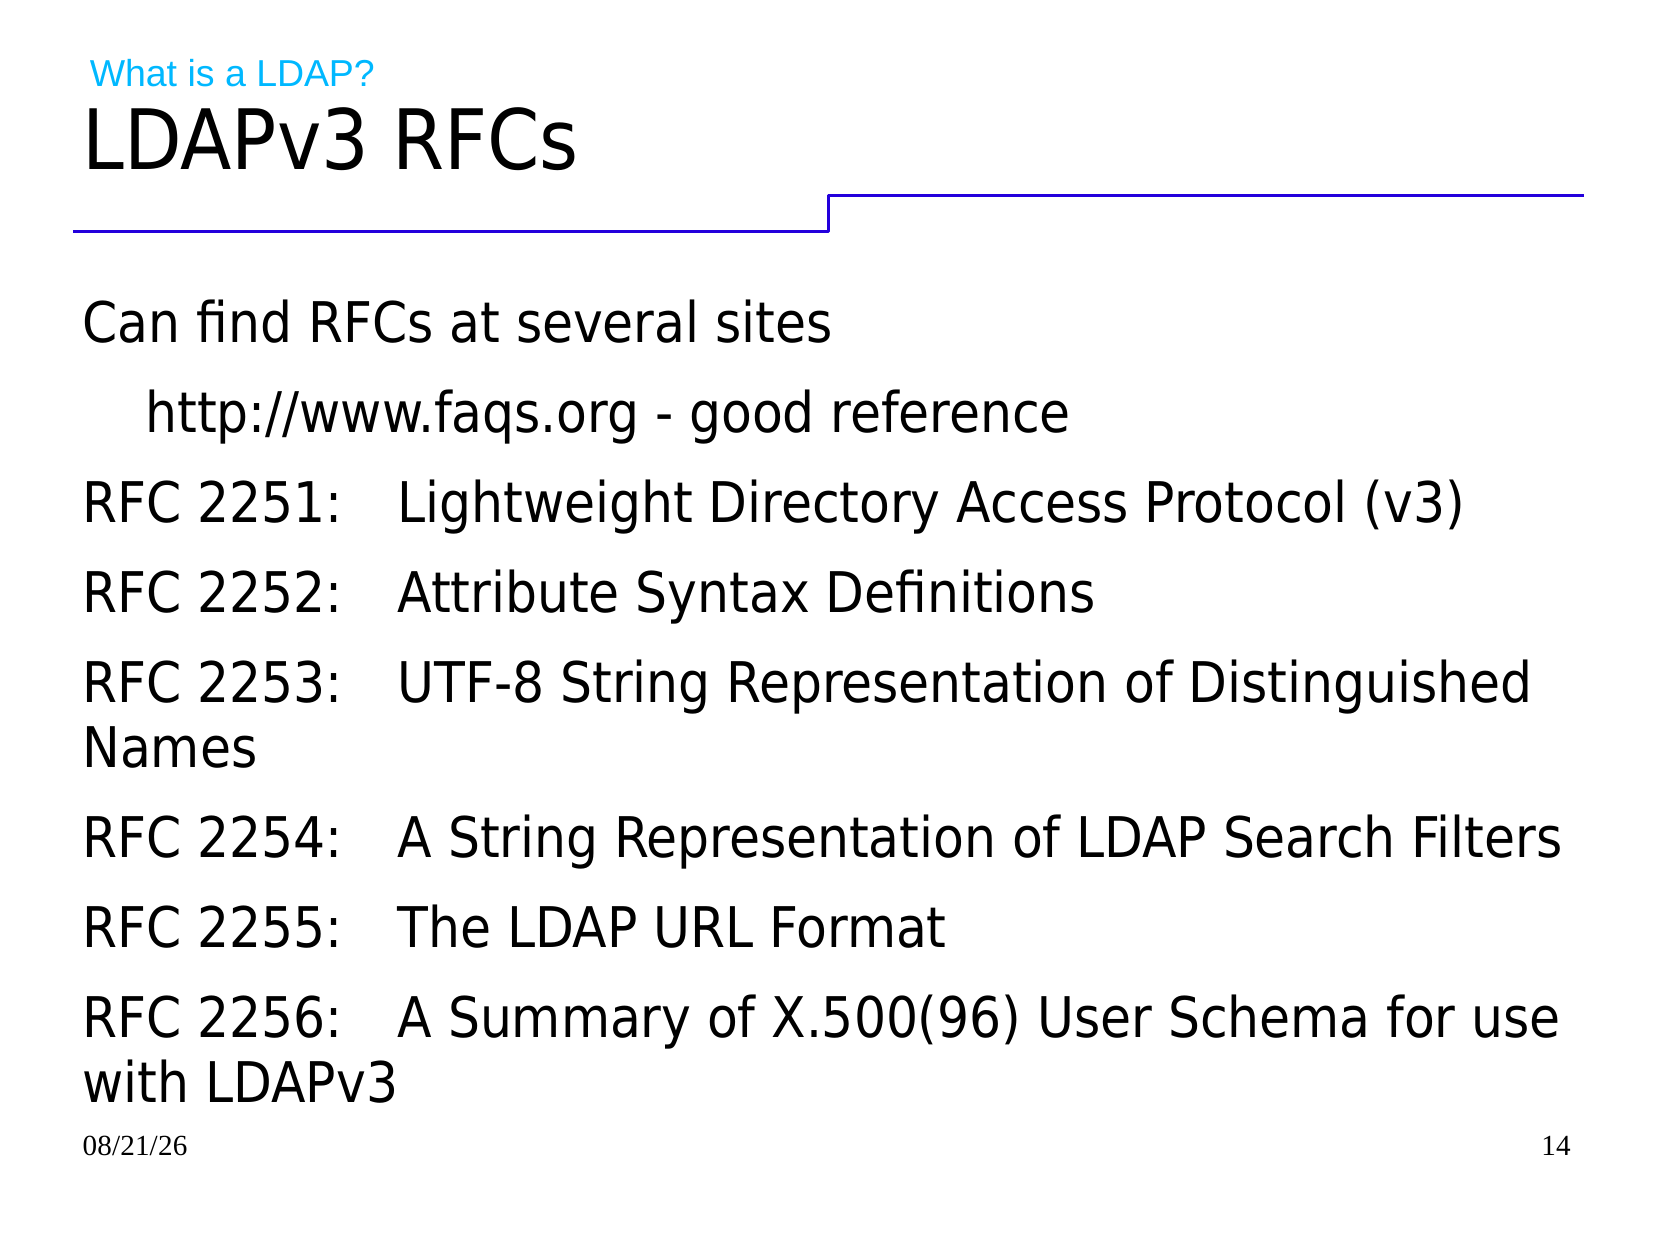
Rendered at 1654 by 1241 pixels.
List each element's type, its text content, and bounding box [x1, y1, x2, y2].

list Can find RFCs at several sites http://www.faqs.org - good reference RFC 2251: Lightweight Directory Access Protocol (v3) RFC 2252: Attribute Syntax Definitions RFC 2253: UTF-8 String Representation of Distinguished Names RFC 2254: A String Representation of LDAP Search Filters RFC 2255: The LDAP URL Format RFC 2256: A Summary of X.500(96) User Schema for use with LDAPv3 [82, 290, 1571, 1126]
title LDAPv3 RFCs [82, 49, 1571, 232]
text_box What is a LDAP? [75, 45, 571, 103]
